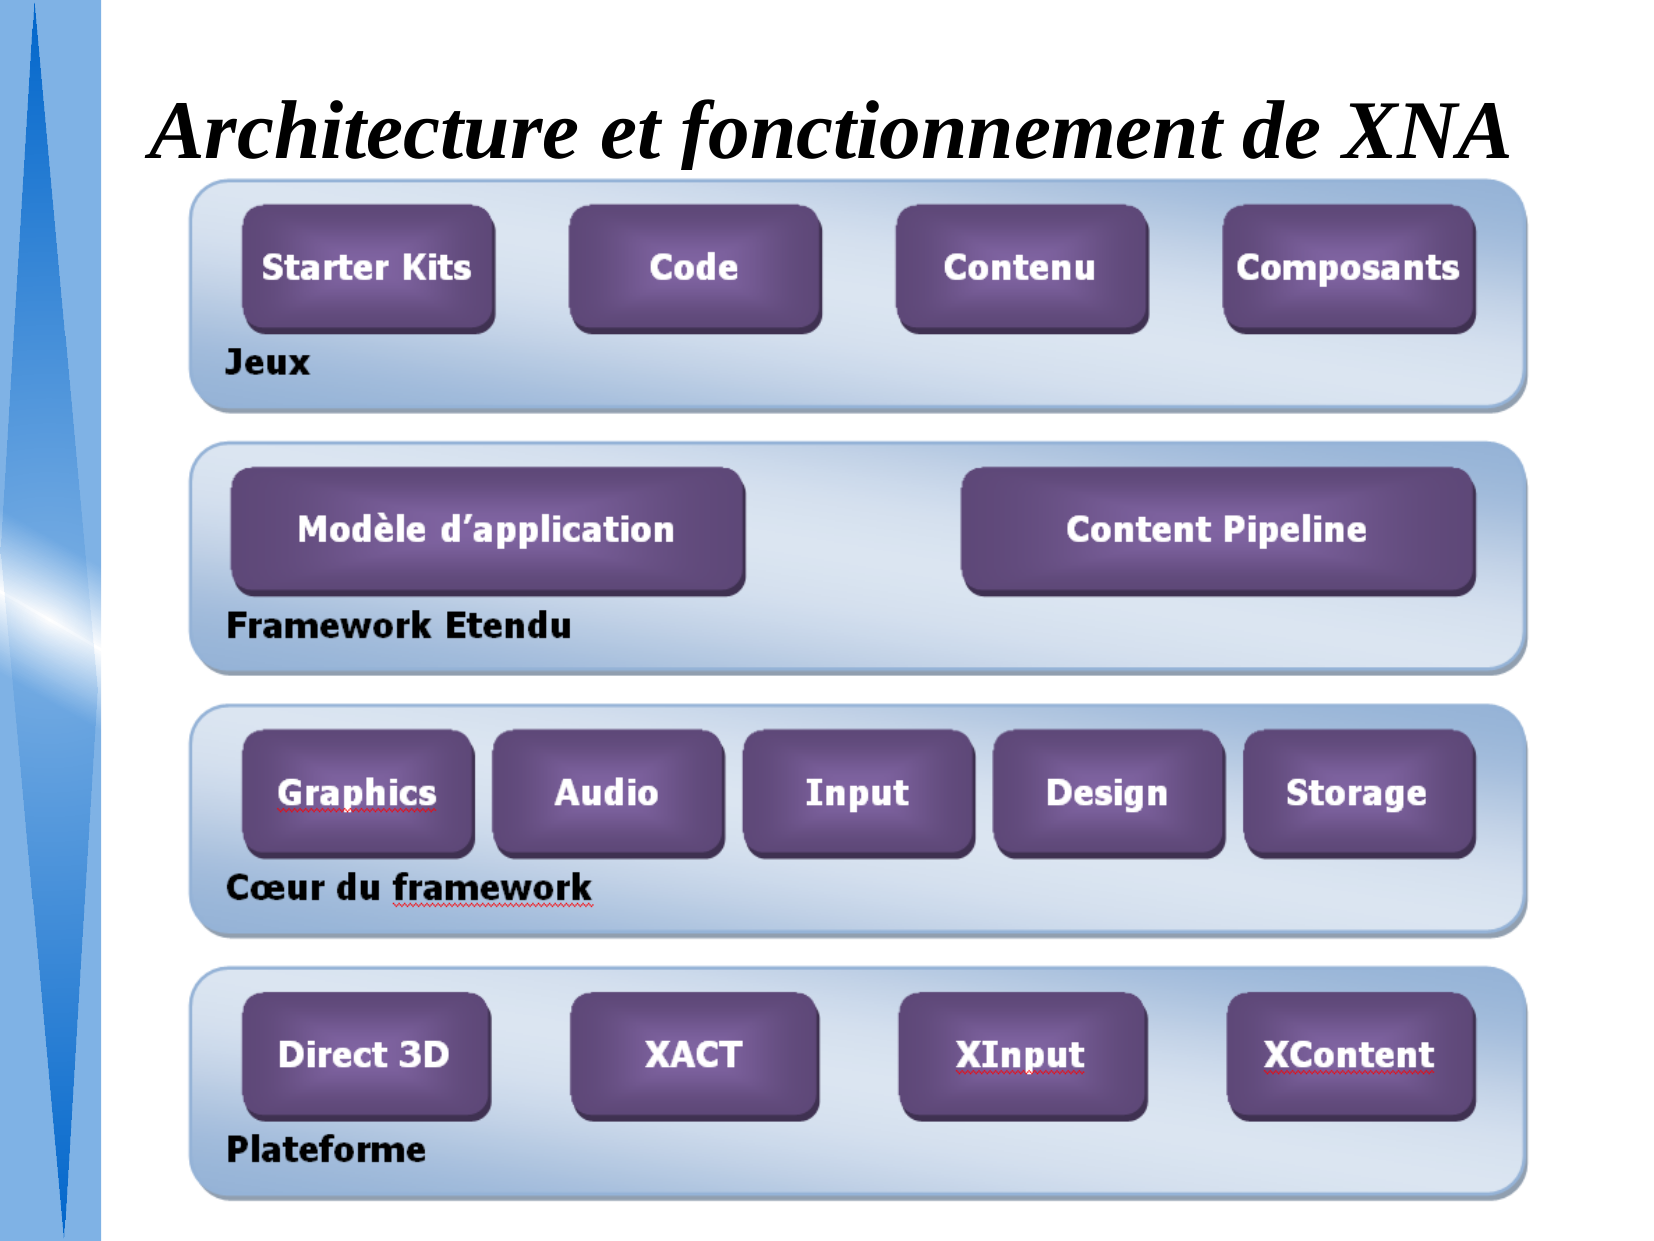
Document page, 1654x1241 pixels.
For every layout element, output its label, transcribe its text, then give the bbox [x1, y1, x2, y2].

title Architecture et fonctionnement de XNA [138, 84, 1527, 177]
picture [177, 170, 1536, 1211]
